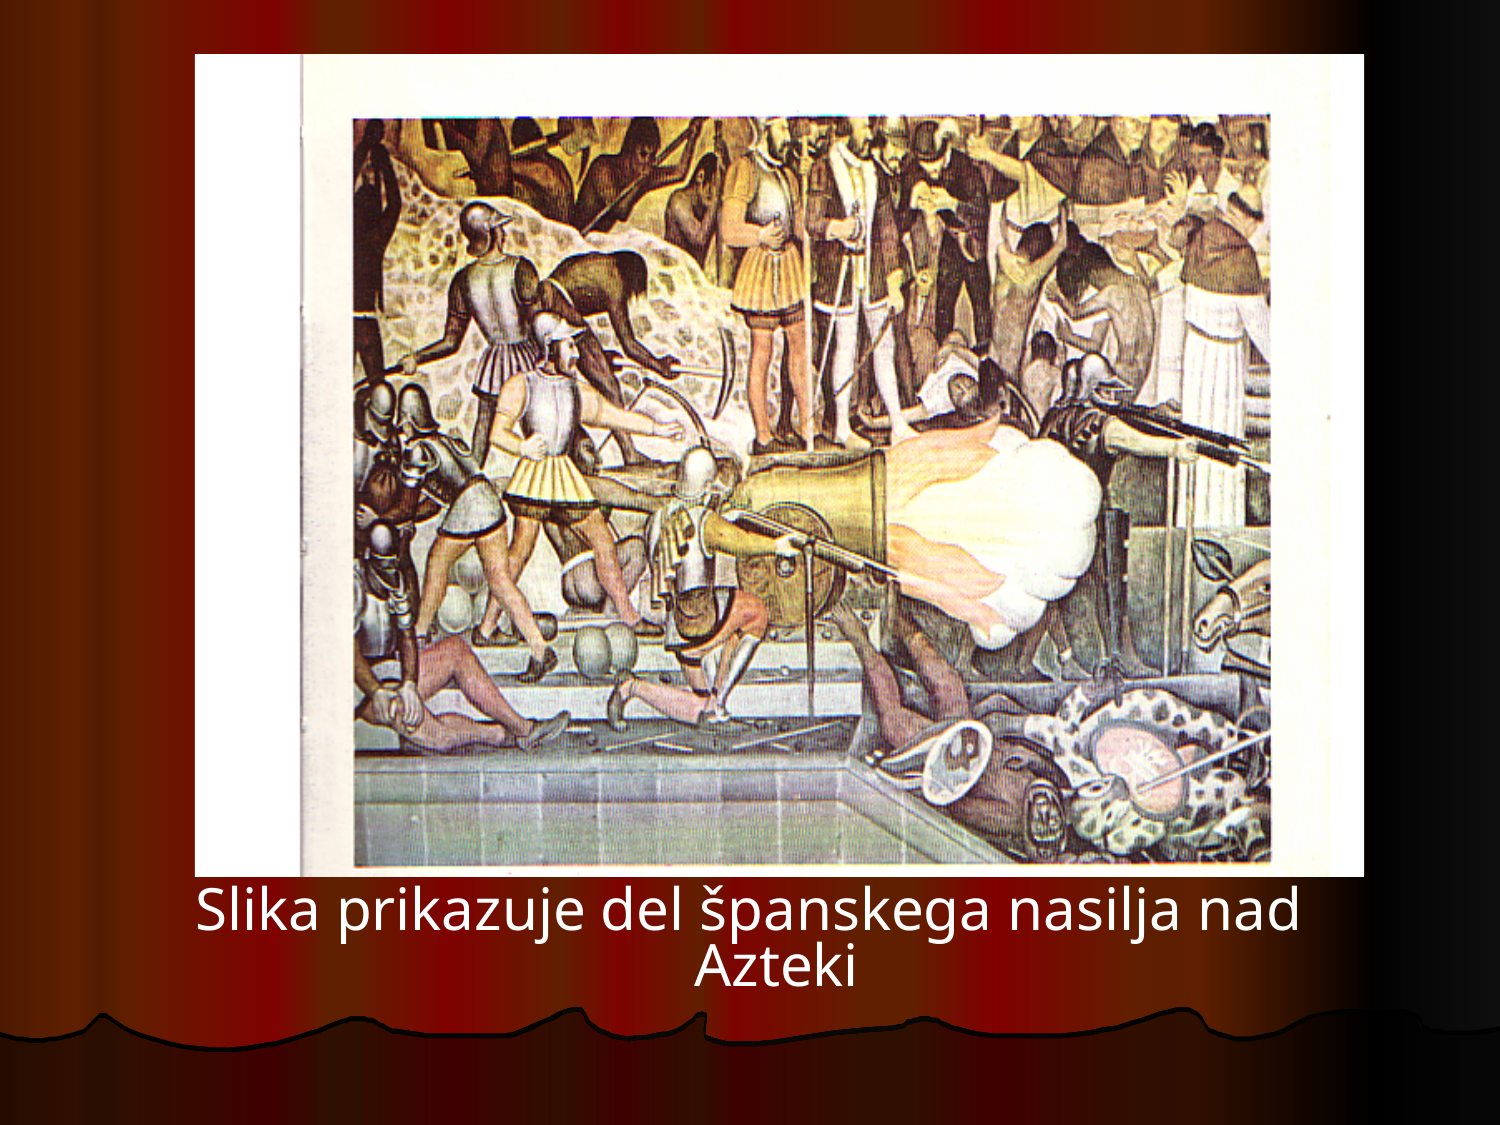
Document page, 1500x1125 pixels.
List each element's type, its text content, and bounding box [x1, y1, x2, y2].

picture [194, 54, 1365, 877]
list Slika prikazuje del španskega nasilja nad Azteki [97, 878, 1400, 954]
